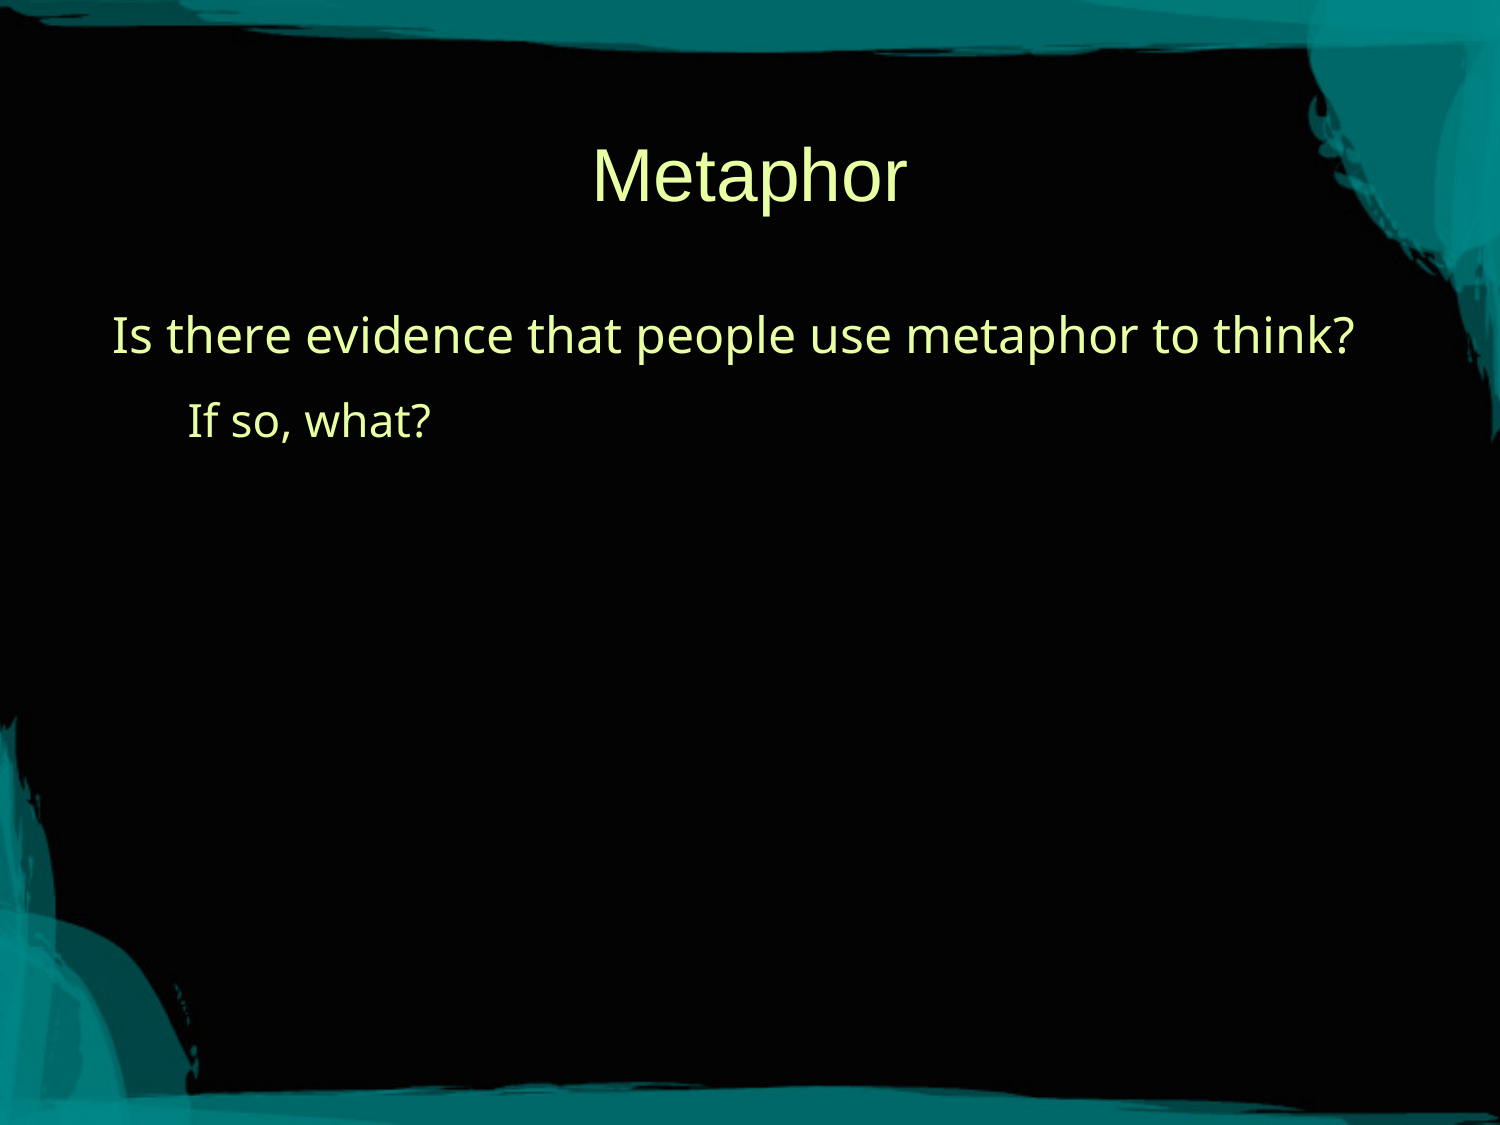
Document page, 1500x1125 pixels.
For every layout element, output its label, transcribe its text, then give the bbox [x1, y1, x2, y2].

list Is there evidence that people use metaphor to think? If so, what? [112, 299, 1388, 986]
picture [0, 0, 1500, 1125]
title Metaphor [112, 94, 1388, 256]
